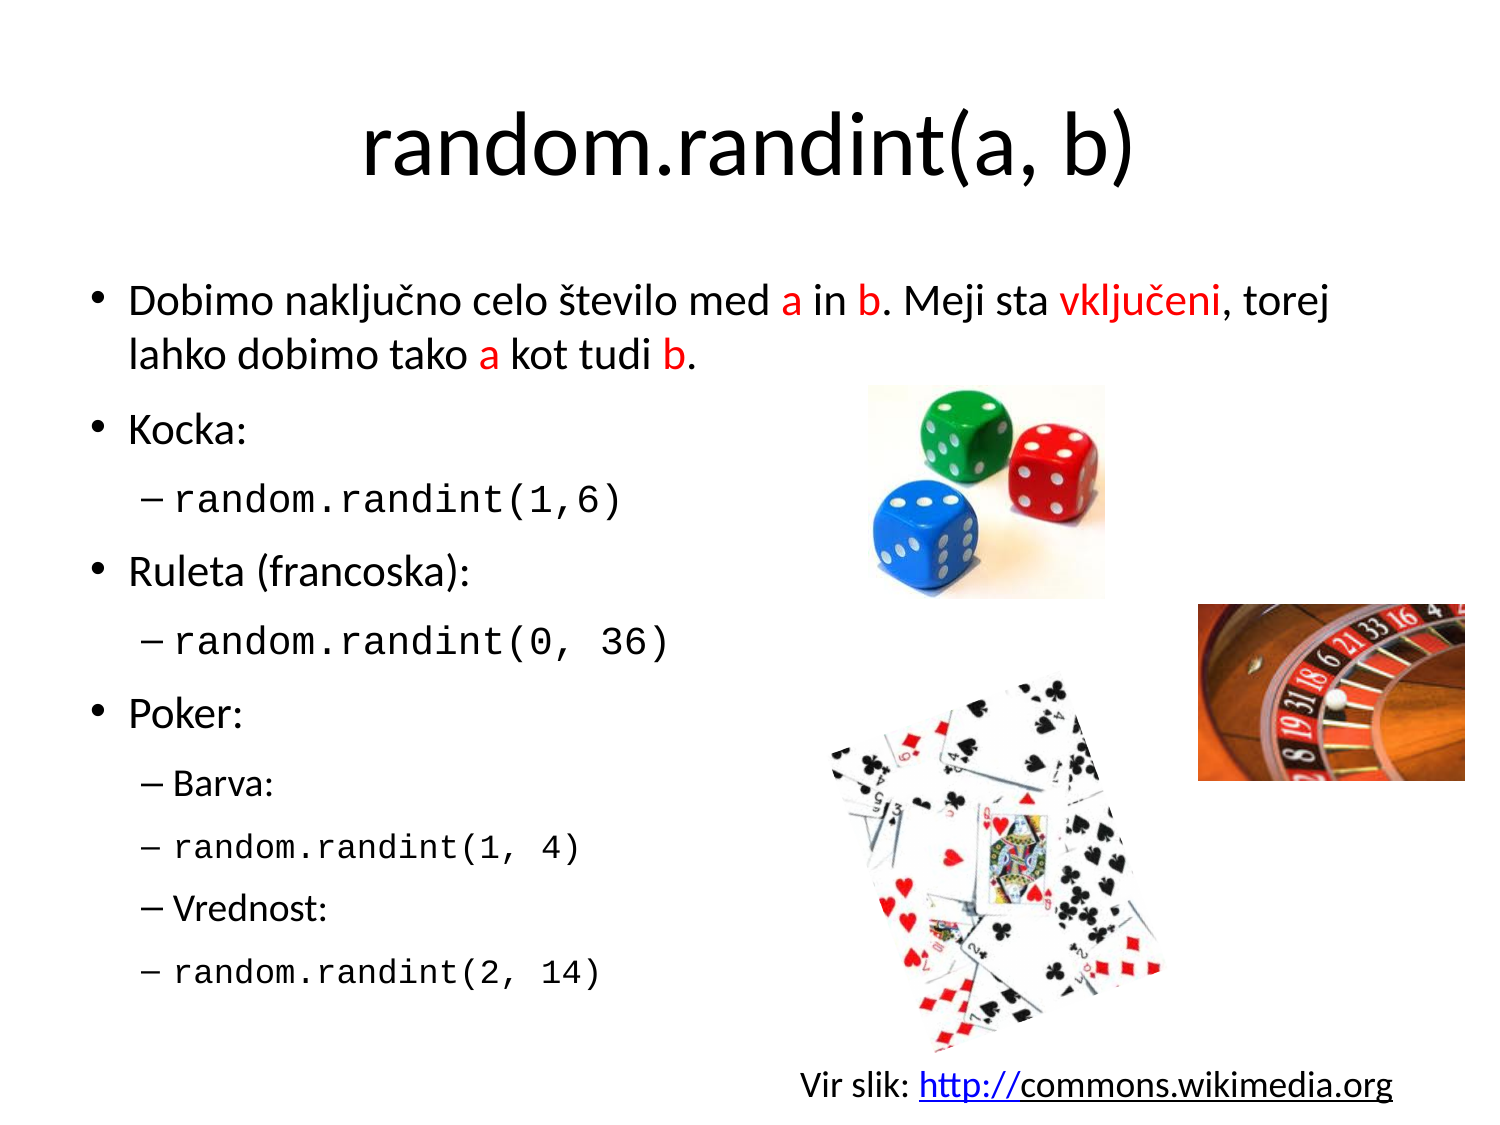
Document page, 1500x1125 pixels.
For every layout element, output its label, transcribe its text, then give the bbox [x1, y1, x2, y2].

list Dobimo naključno celo število med a in b. Meji sta vključeni, torej lahko dobimo tako a kot tudi b. Kocka: random.randint(1,6) Ruleta (francoska): random.randint(0, 36) Poker: Barva: random.randint(1, 4) Vrednost: random.randint(2, 14) [75, 262, 1425, 1005]
picture [868, 385, 1105, 599]
title random.randint(a, b) [75, 45, 1425, 233]
text_box Vir slik: http://commons.wikimedia.org [785, 1052, 1447, 1113]
picture [1198, 604, 1465, 781]
picture [826, 670, 1168, 1052]
